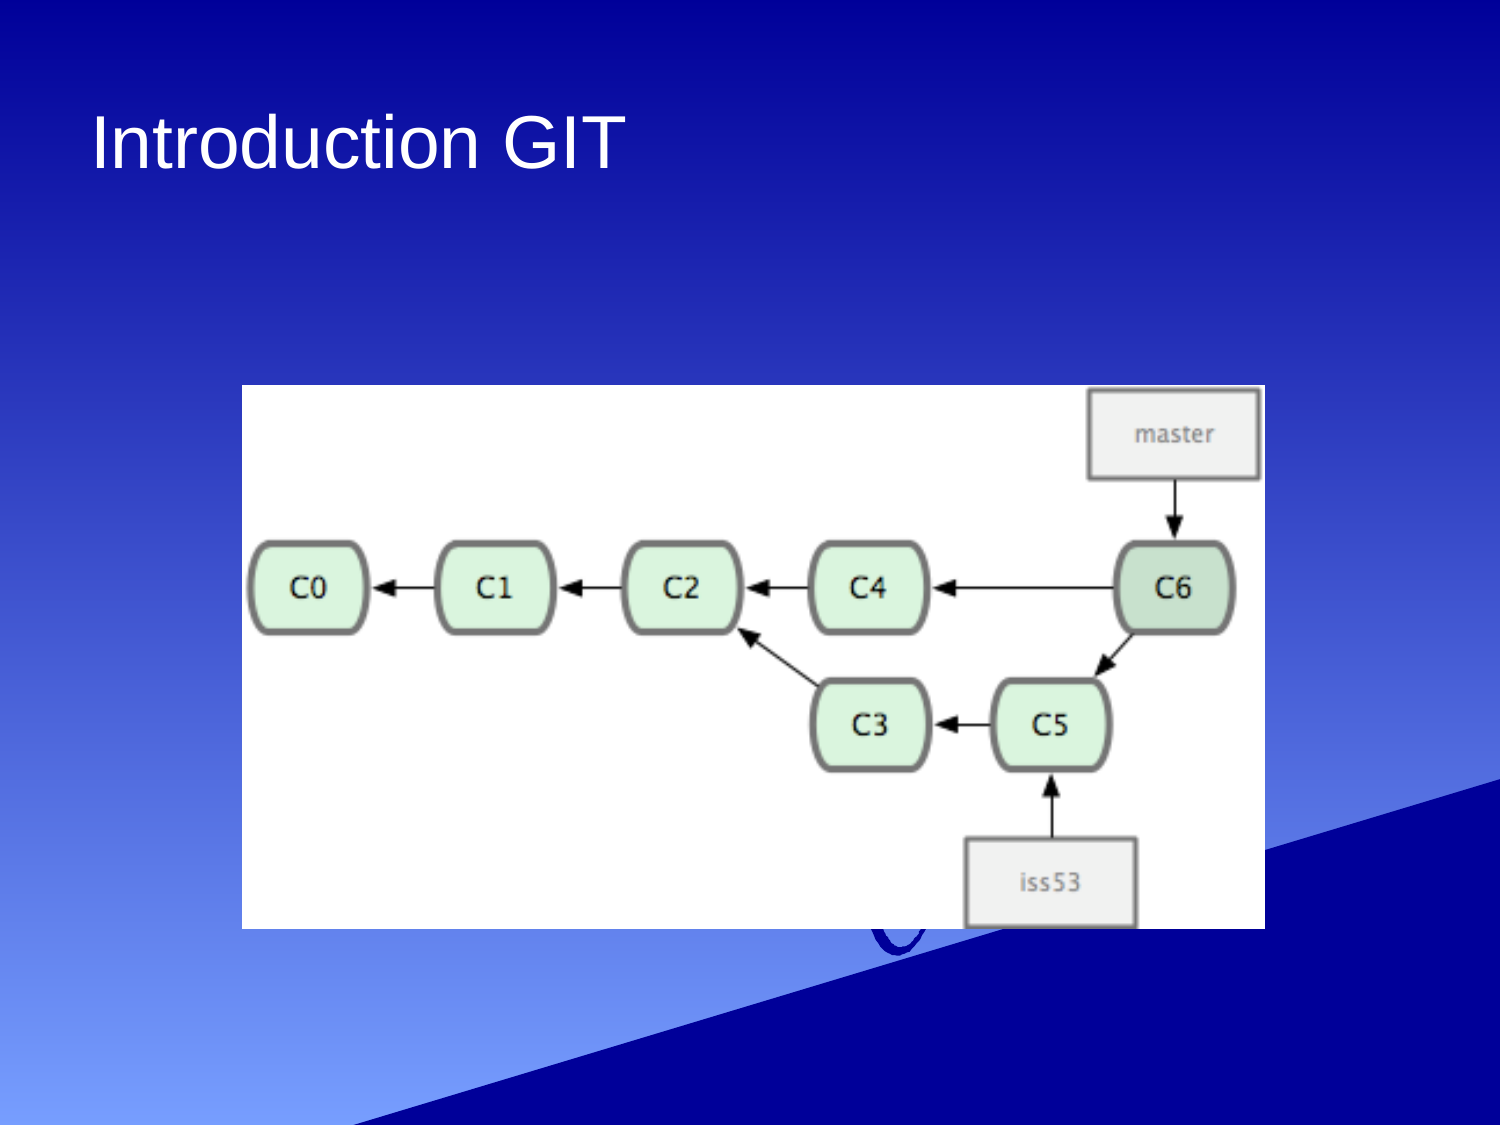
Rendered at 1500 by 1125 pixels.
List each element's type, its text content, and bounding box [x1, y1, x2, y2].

picture [242, 385, 1265, 929]
title Introduction GIT [75, 45, 1426, 233]
